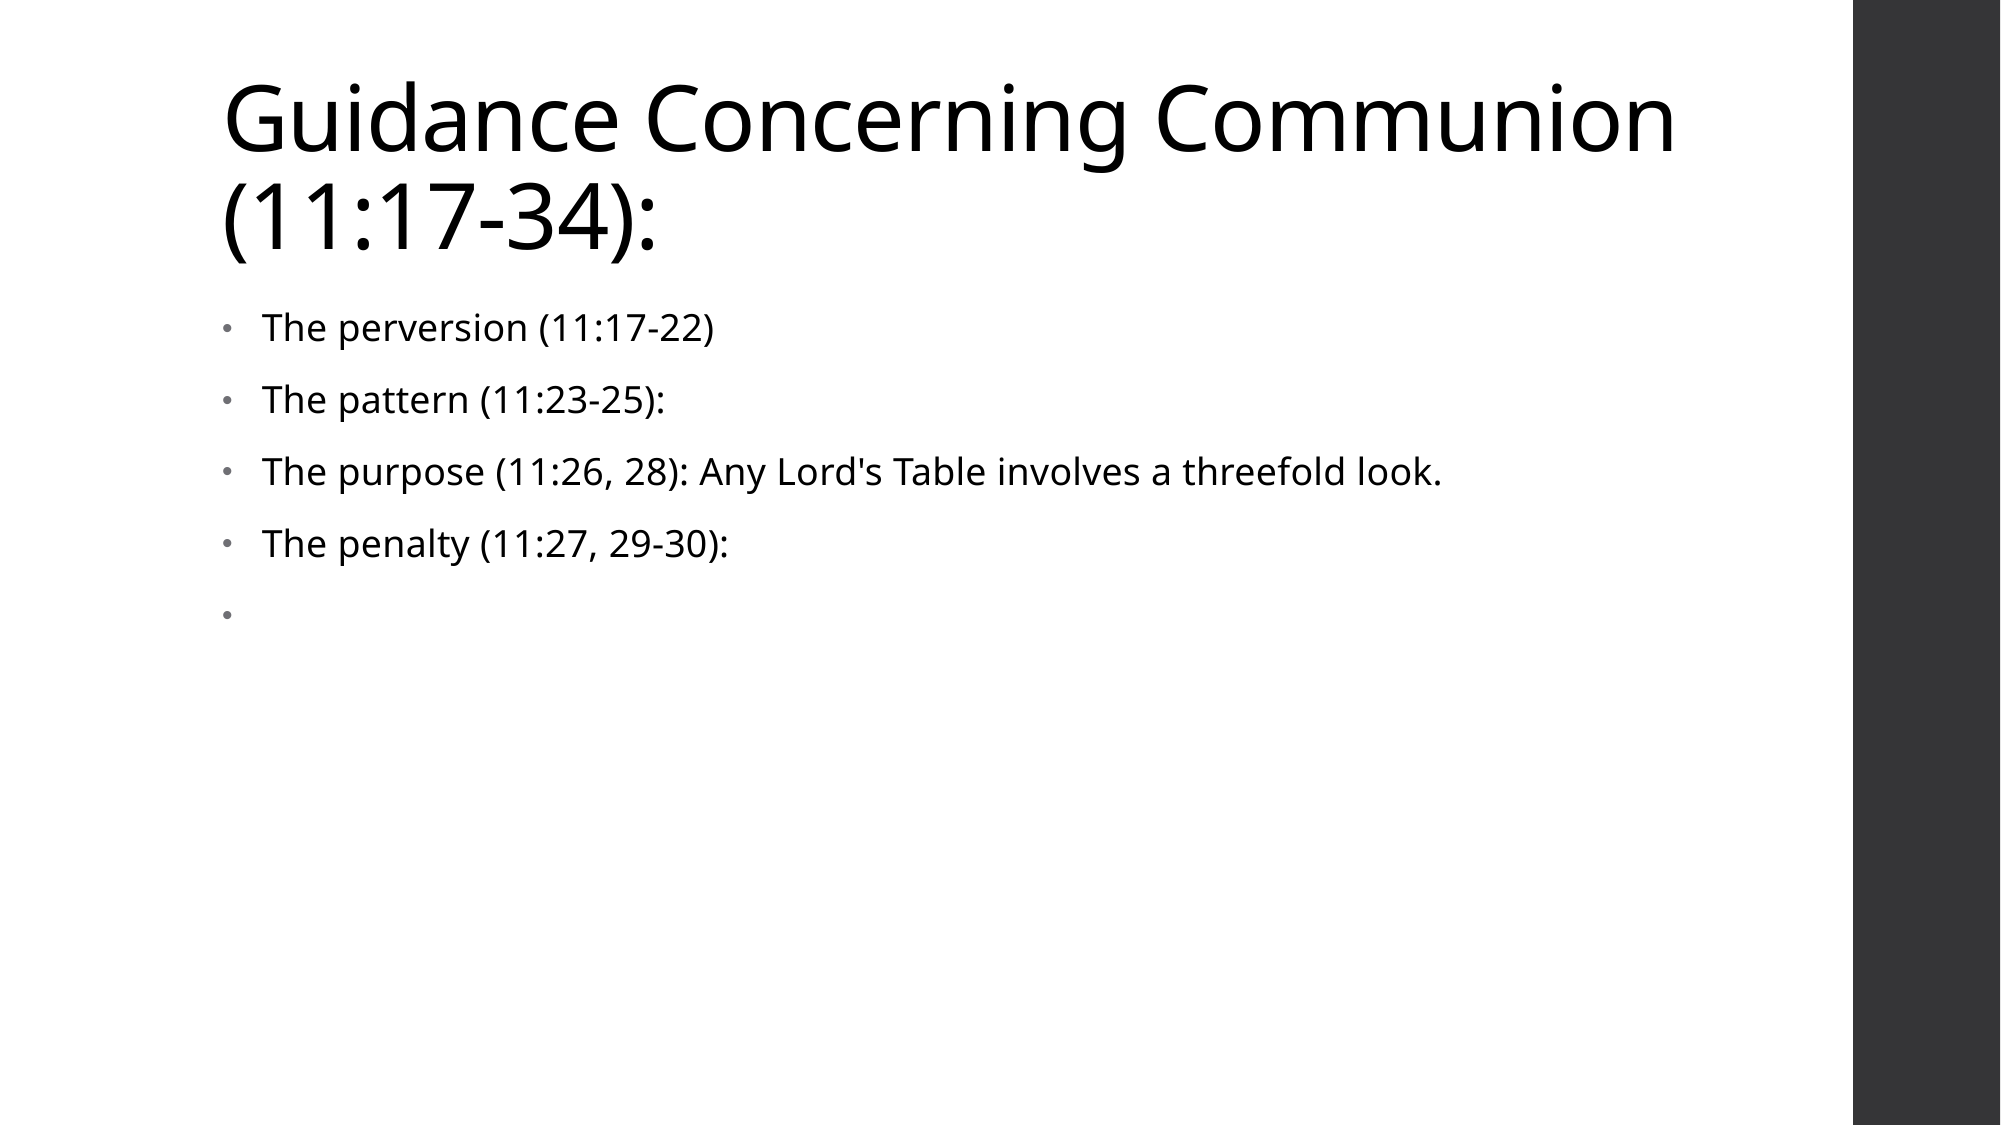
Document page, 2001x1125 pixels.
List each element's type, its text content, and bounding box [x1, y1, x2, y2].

title Guidance Concerning Communion (11:17-34): [206, 60, 1797, 278]
list The perversion (11:17-22) The pattern (11:23-25): The purpose (11:26, 28): Any Lord's Table involves a threefold look. The penalty (11:27, 29-30): [206, 299, 1617, 1014]
